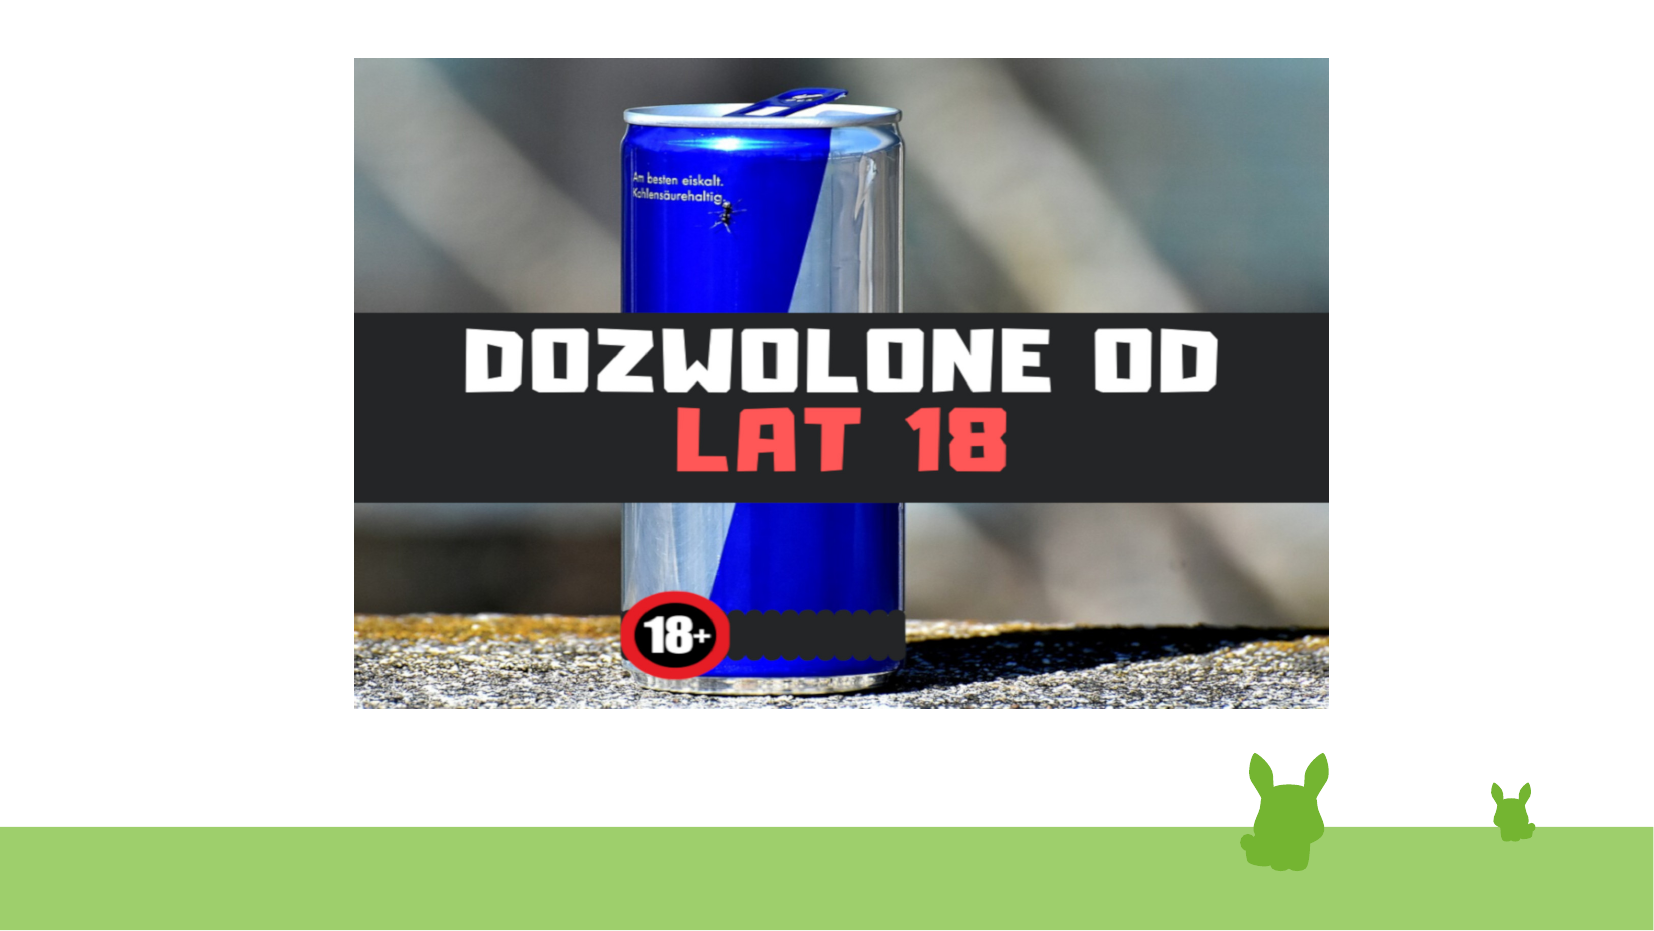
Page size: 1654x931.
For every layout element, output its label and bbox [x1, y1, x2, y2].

picture [354, 58, 1329, 709]
